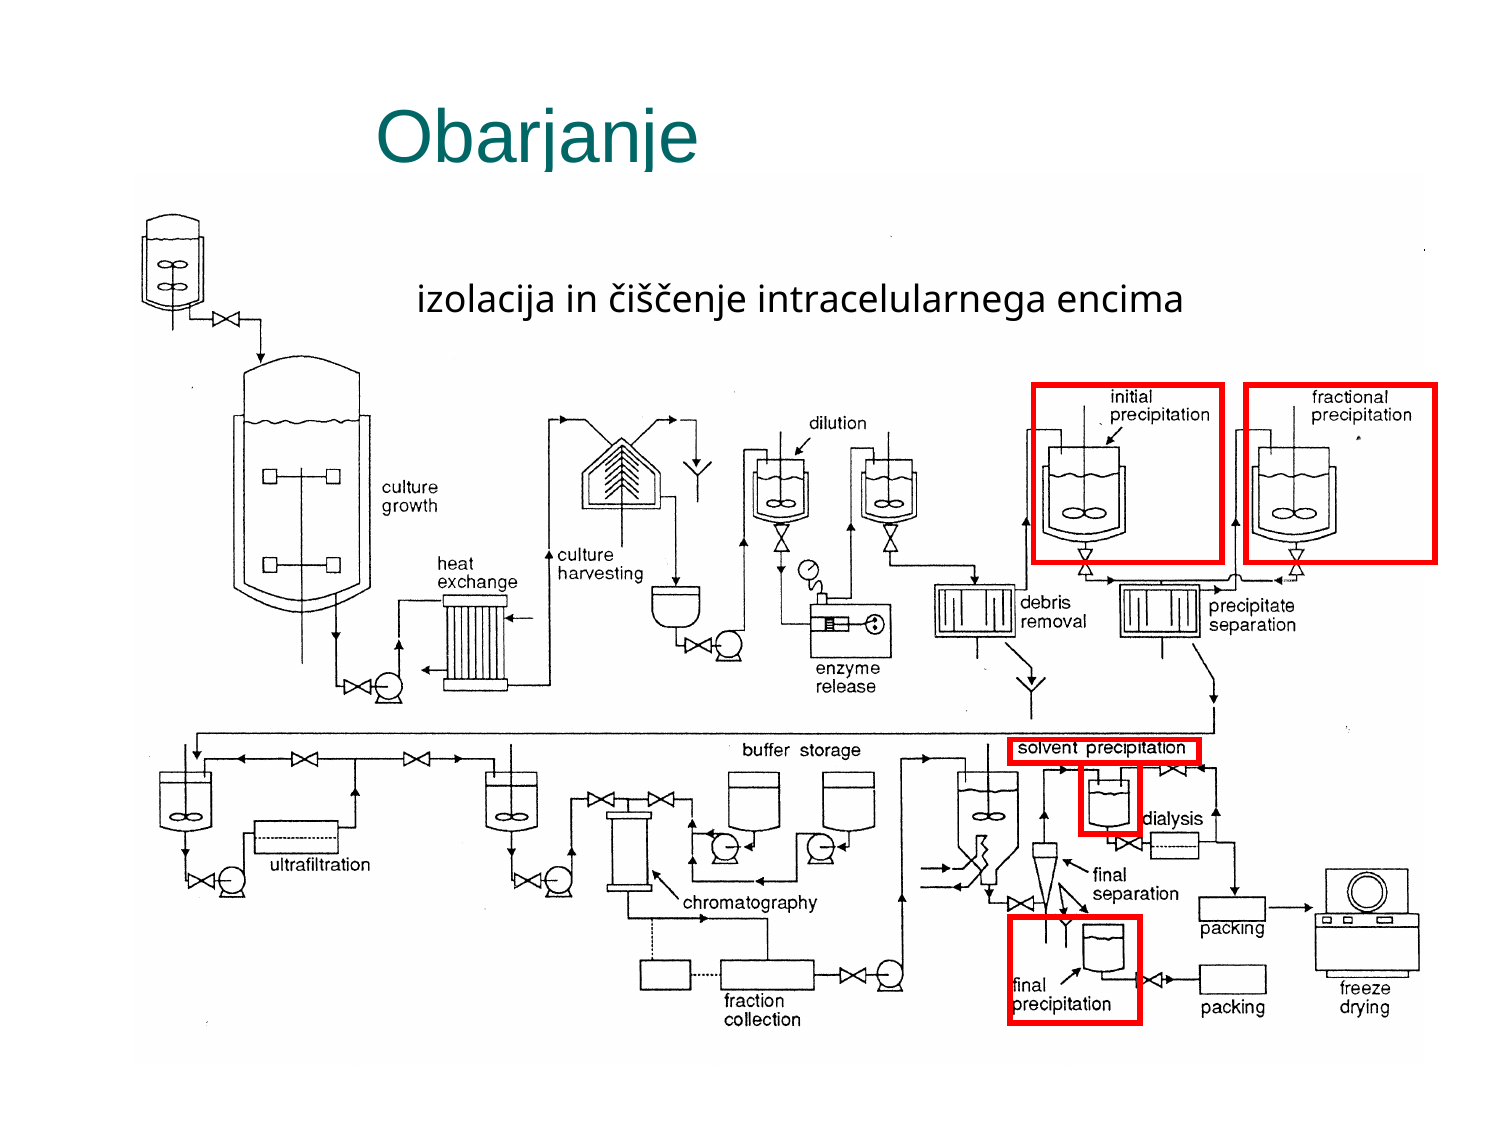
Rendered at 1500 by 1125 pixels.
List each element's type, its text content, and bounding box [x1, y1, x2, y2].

title Obarjanje [360, 49, 1425, 185]
text_box izolacija in čiščenje intracelularnega encima [401, 267, 1201, 328]
picture [1249, 388, 1424, 560]
picture [135, 172, 1424, 1069]
